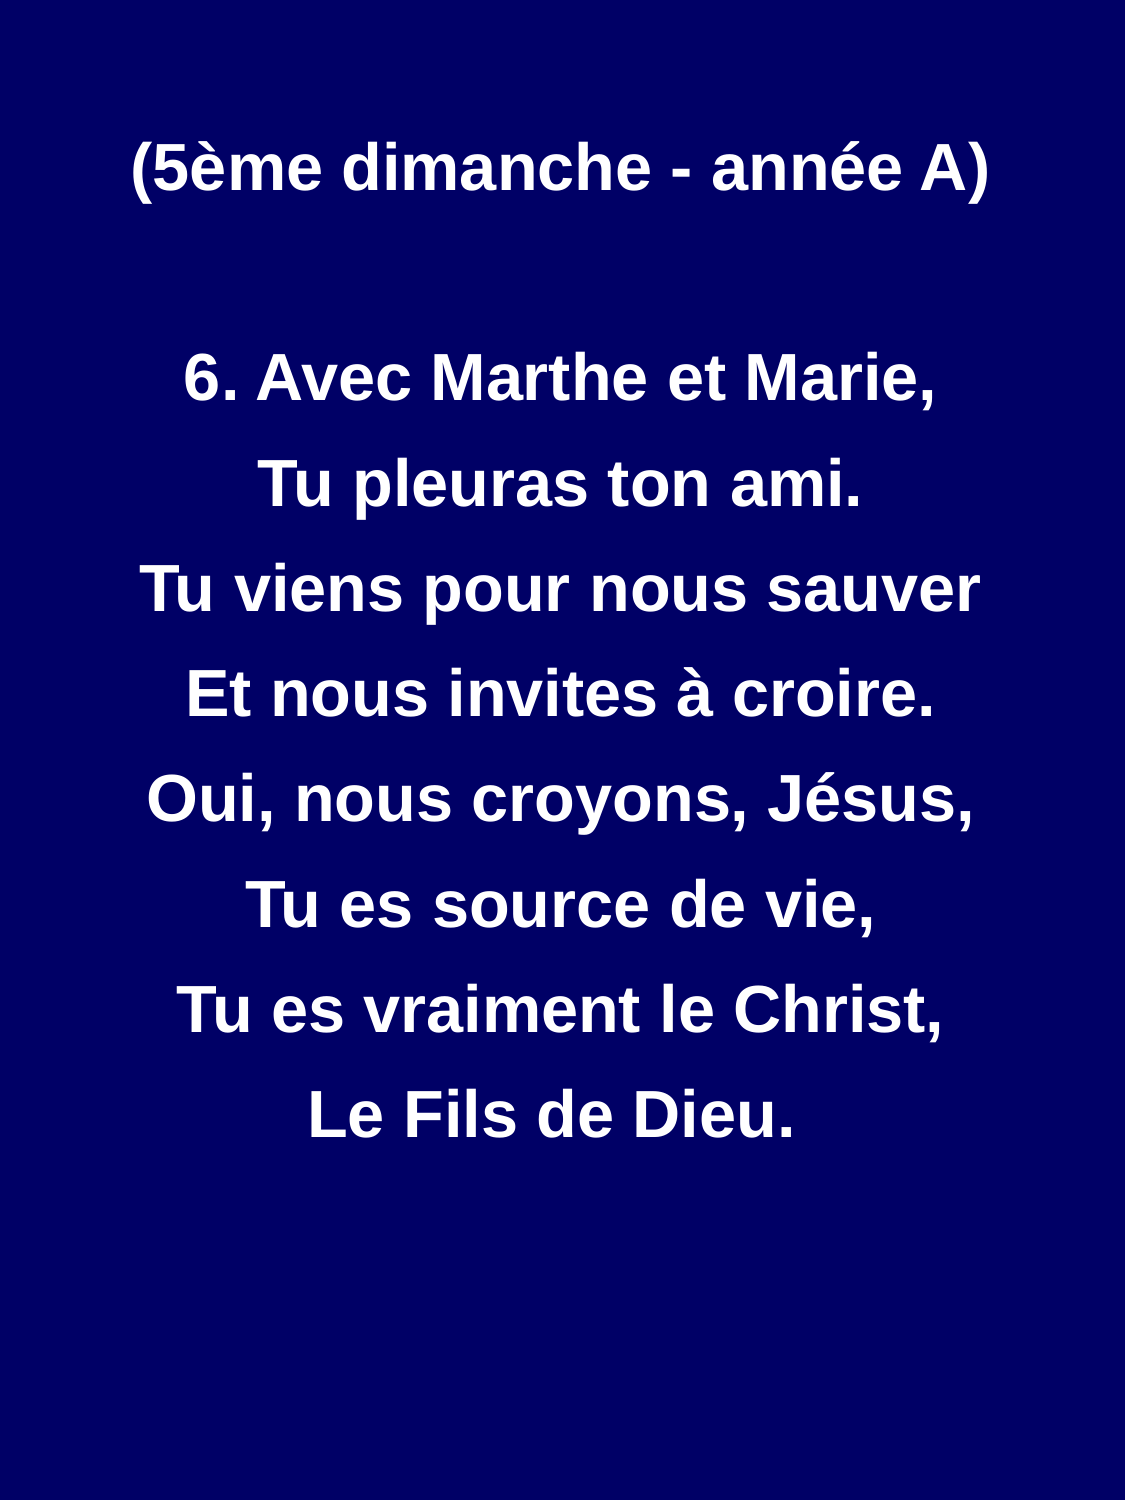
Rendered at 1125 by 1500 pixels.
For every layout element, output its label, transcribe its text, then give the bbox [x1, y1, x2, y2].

text_box (5ème dimanche - année A) 6. Avec Marthe et Marie, Tu pleuras ton ami. Tu viens pour nous sauver Et nous invites à croire. Oui, nous croyons, Jésus, Tu es source de vie, Tu es vraiment le Christ, Le Fils de Dieu. [11, 35, 1110, 1441]
